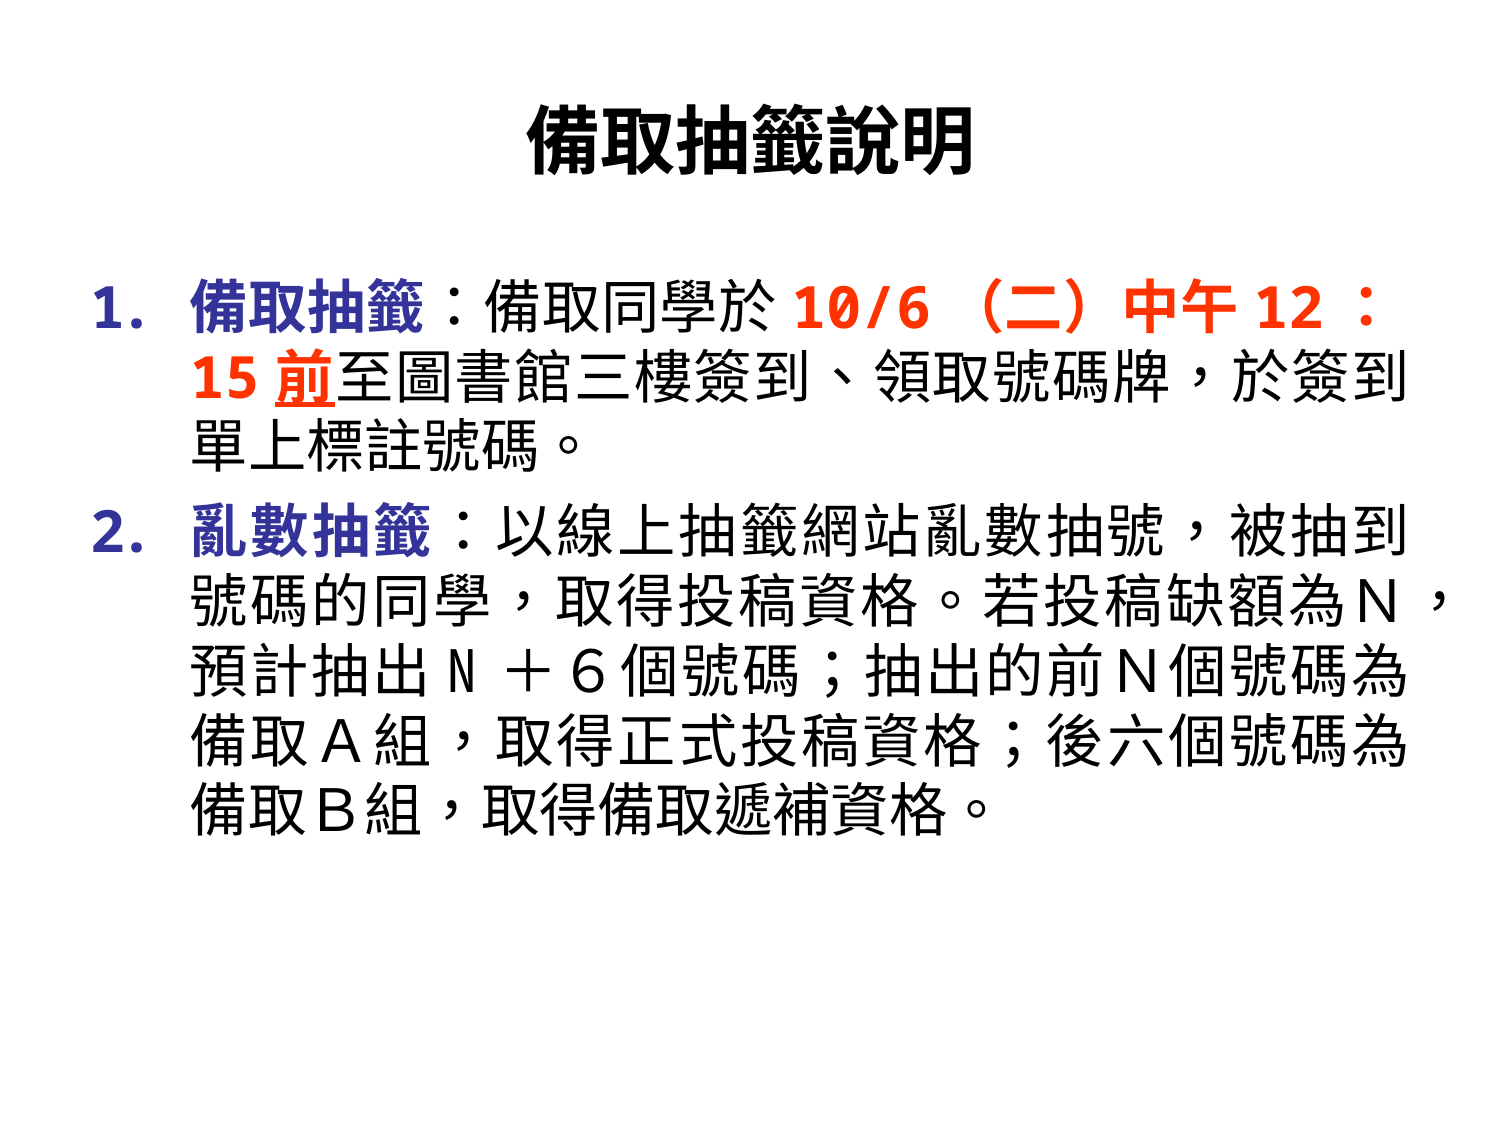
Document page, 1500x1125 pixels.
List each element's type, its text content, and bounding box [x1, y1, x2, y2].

list 備取抽籤：備取同學於10/6（二）中午12：15前至圖書館三樓簽到、領取號碼牌，於簽到單上標註號碼。 亂數抽籤：以線上抽籤網站亂數抽號，被抽到號碼的同學，取得投稿資格。若投稿缺額為Ｎ，預計抽出N＋６個號碼；抽出的前Ｎ個號碼為備取Ａ組，取得正式投稿資格；後六個號碼為備取Ｂ組，取得備取遞補資格。 [75, 262, 1426, 1005]
title 備取抽籤說明 [75, 45, 1426, 233]
